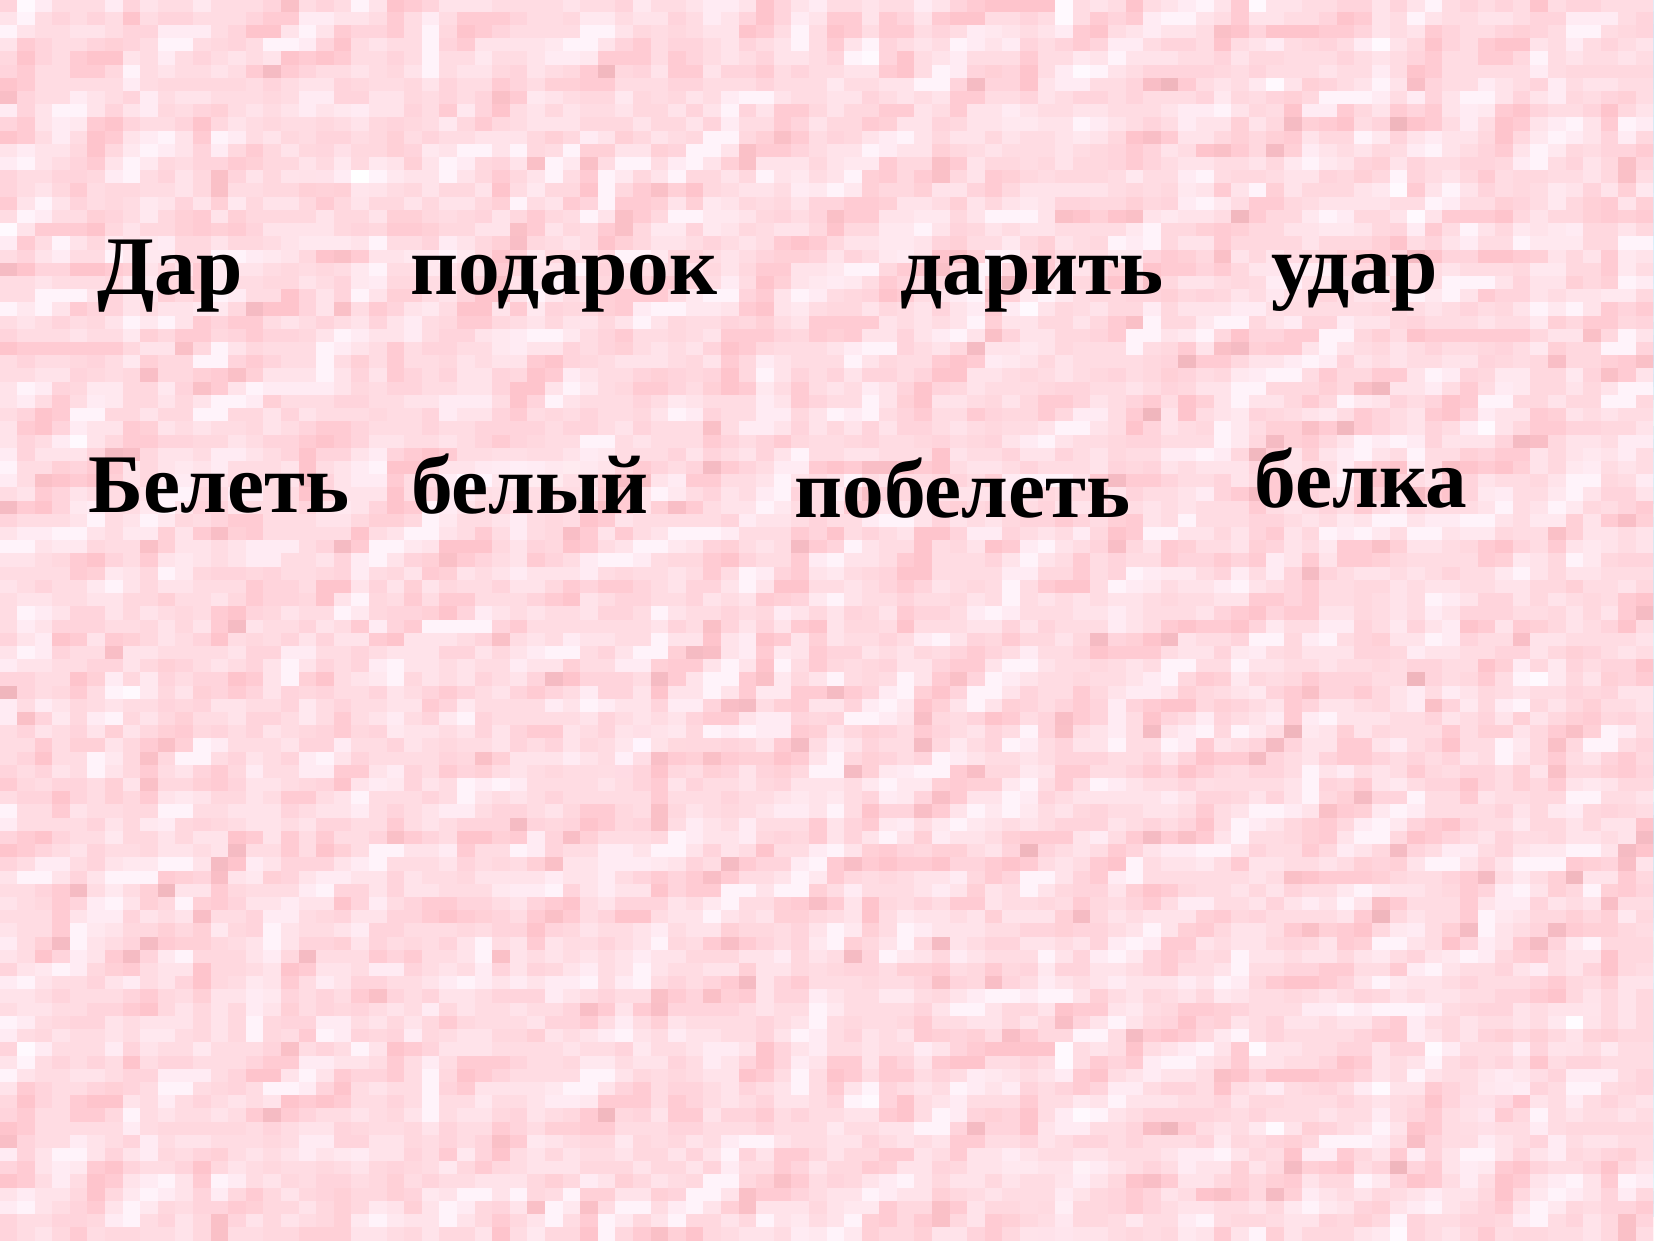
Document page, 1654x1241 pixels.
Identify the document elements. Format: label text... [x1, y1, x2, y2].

text_box Дар [0, 212, 308, 355]
text_box белый [396, 432, 681, 540]
text_box Белеть [74, 431, 365, 539]
picture [0, 0, 1654, 1241]
text_box удар [1256, 211, 1453, 319]
text_box подарок [395, 212, 815, 343]
text_box белка [1240, 426, 1483, 534]
text_box побелеть [779, 436, 1146, 544]
text_box дарить [885, 212, 1179, 320]
